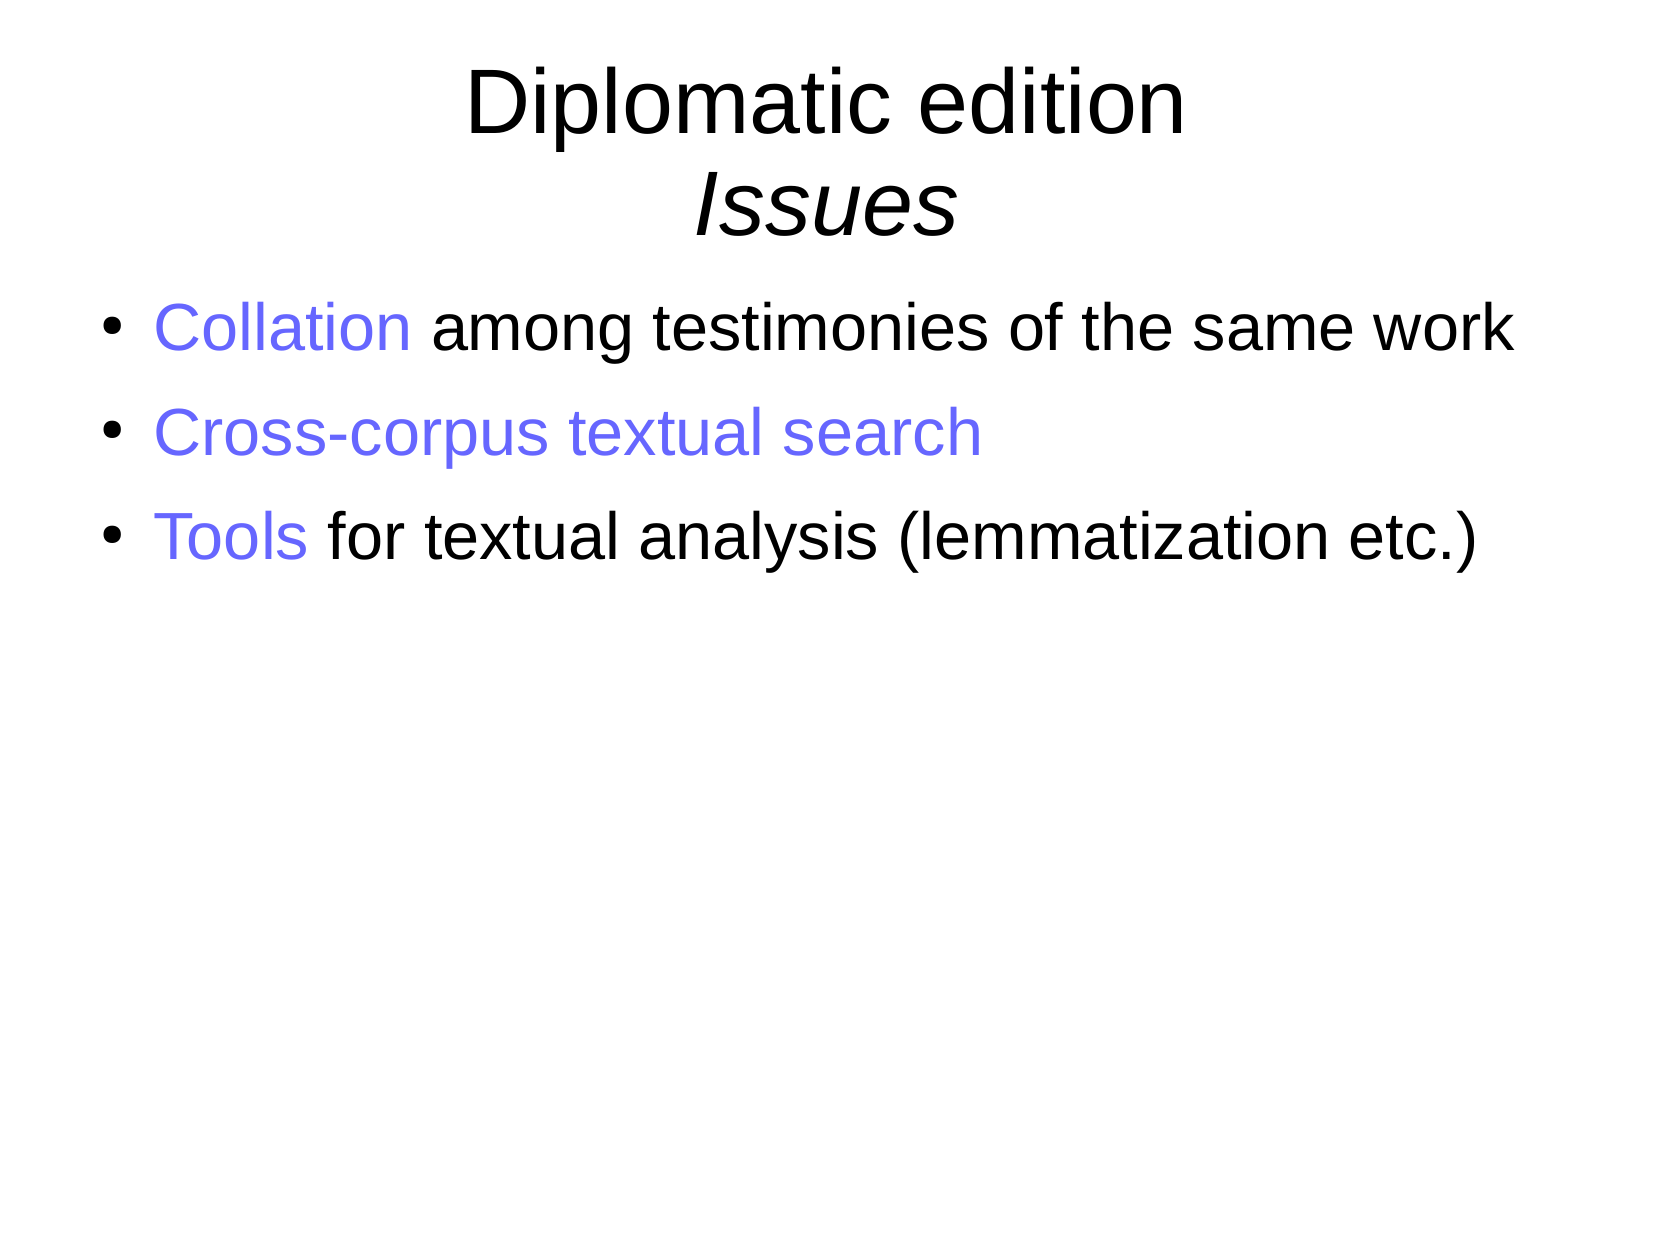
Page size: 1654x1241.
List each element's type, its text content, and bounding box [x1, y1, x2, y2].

list Collation among testimonies of the same work Cross-corpus textual search Tools for textual analysis (lemmatization etc.) [82, 290, 1571, 1010]
title Diplomatic edition Issues [82, 49, 1571, 257]
